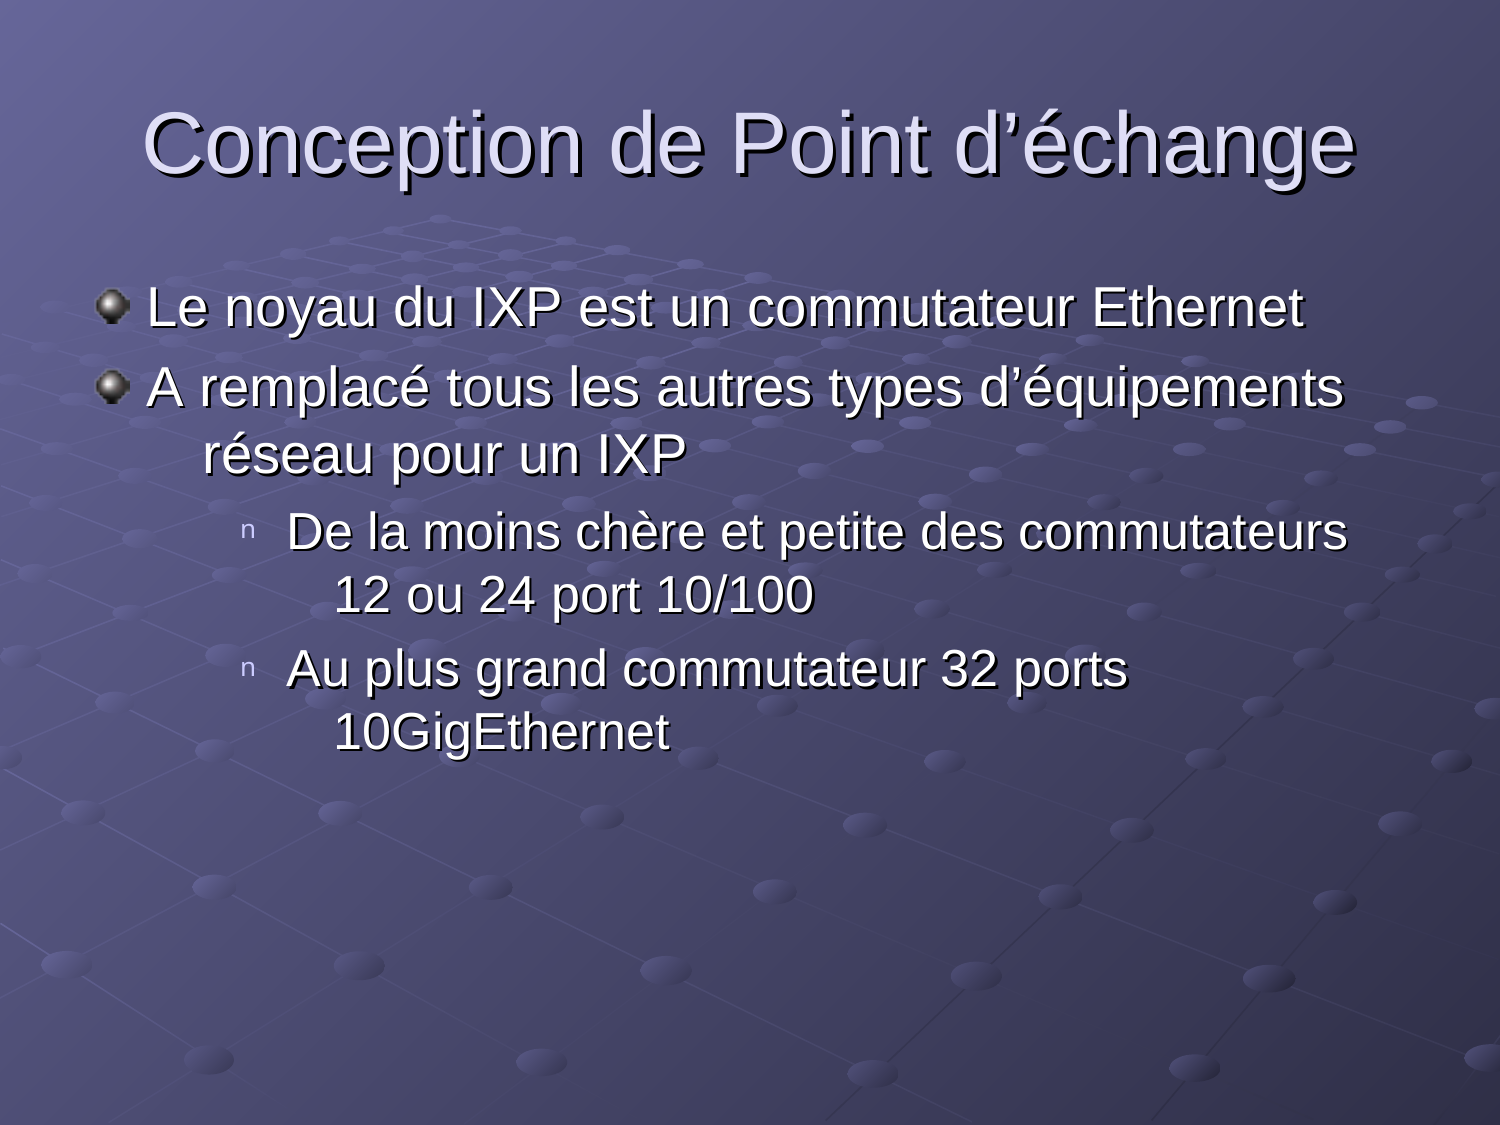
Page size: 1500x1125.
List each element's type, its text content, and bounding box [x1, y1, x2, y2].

list Le noyau du IXP est un commutateur Ethernet A remplacé tous les autres types d’équipements réseau pour un IXP De la moins chère et petite des commutateurs 12 ou 24 port 10/100 Au plus grand commutateur 32 ports 10GigEthernet [75, 262, 1426, 1007]
title Conception de Point d’échange [75, 45, 1426, 233]
